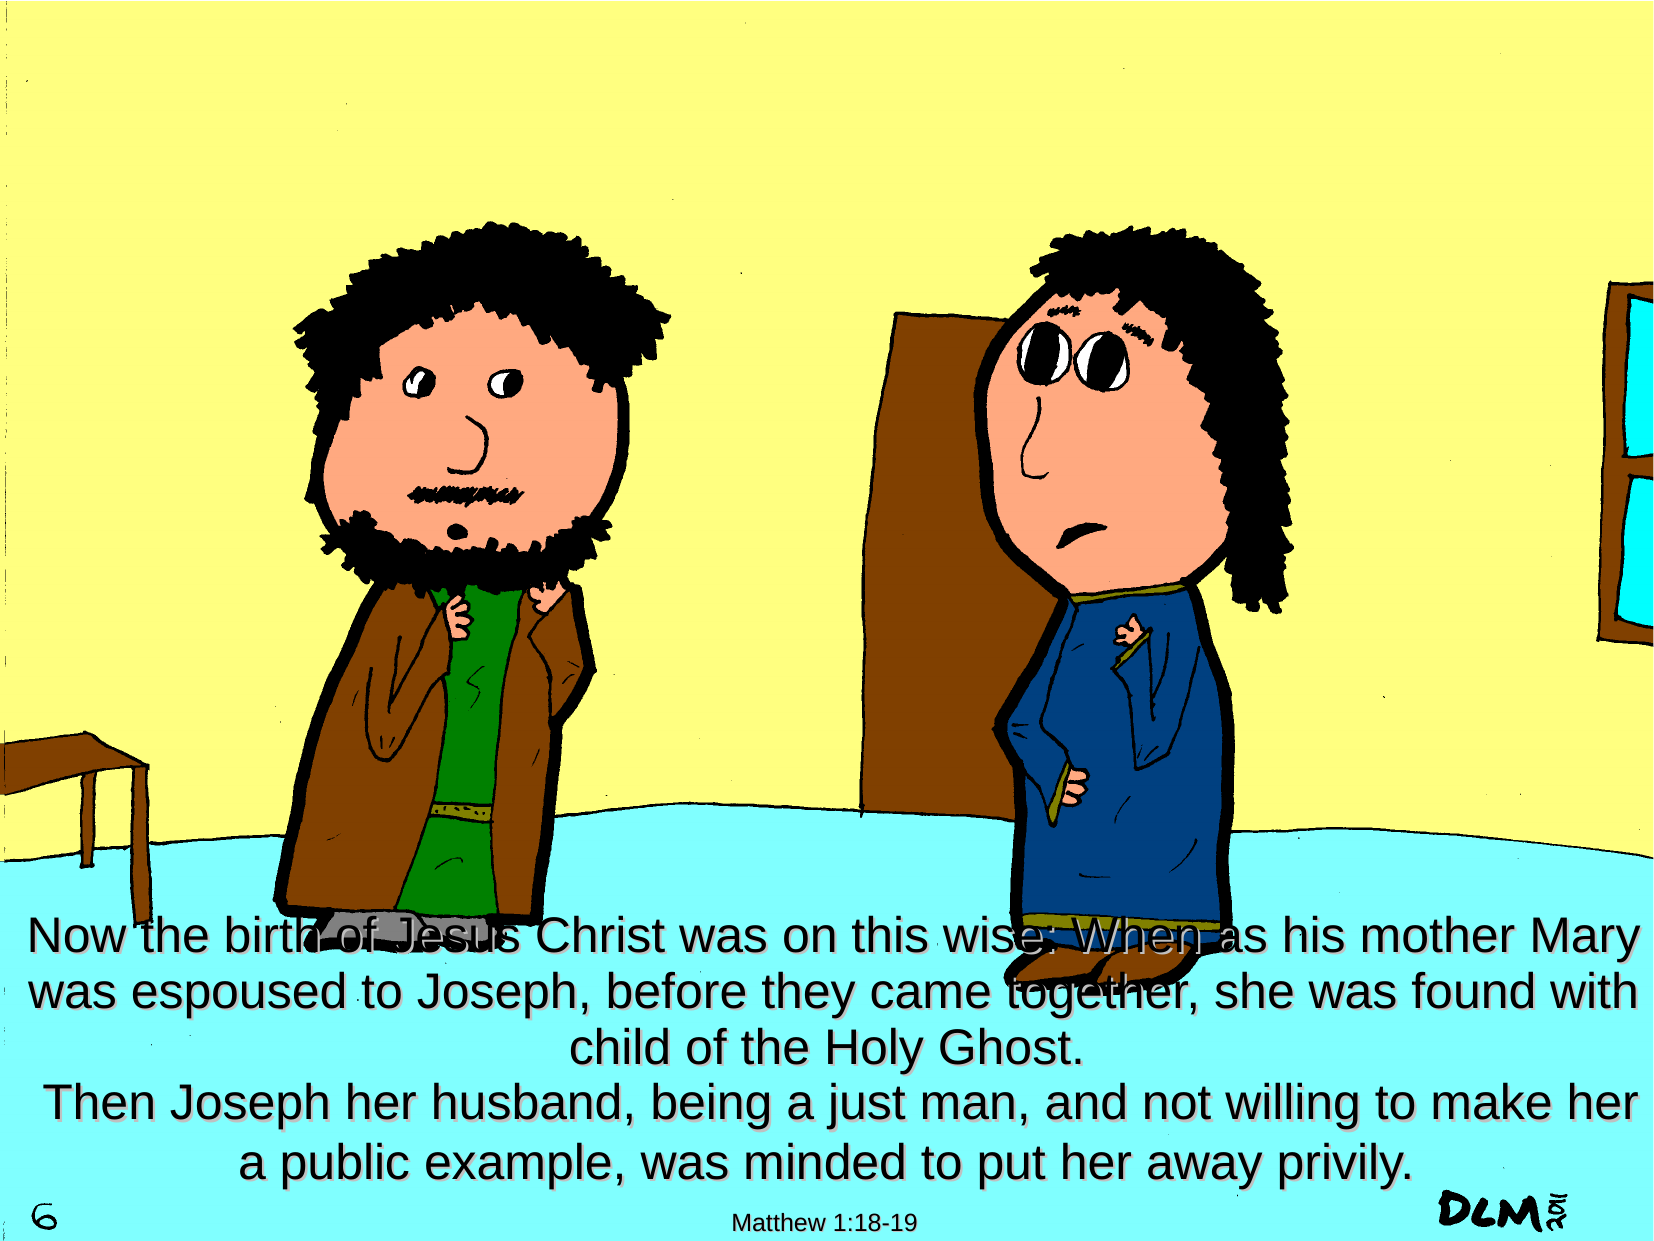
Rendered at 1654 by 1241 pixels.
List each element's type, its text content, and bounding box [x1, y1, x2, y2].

picture [0, 1, 1654, 900]
text_box Now the birth of Jesus Christ was on this wise: When as his mother Mary was espoused to Joseph, before they came together, she was found with child of the Holy Ghost. Then Joseph her husband, being a just man, and not willing to make her a public example, was minded to put her away privily. [0, 900, 1654, 1199]
picture [0, 1199, 1654, 1241]
text_box Matthew 1:18-19 [0, 1201, 1651, 1241]
